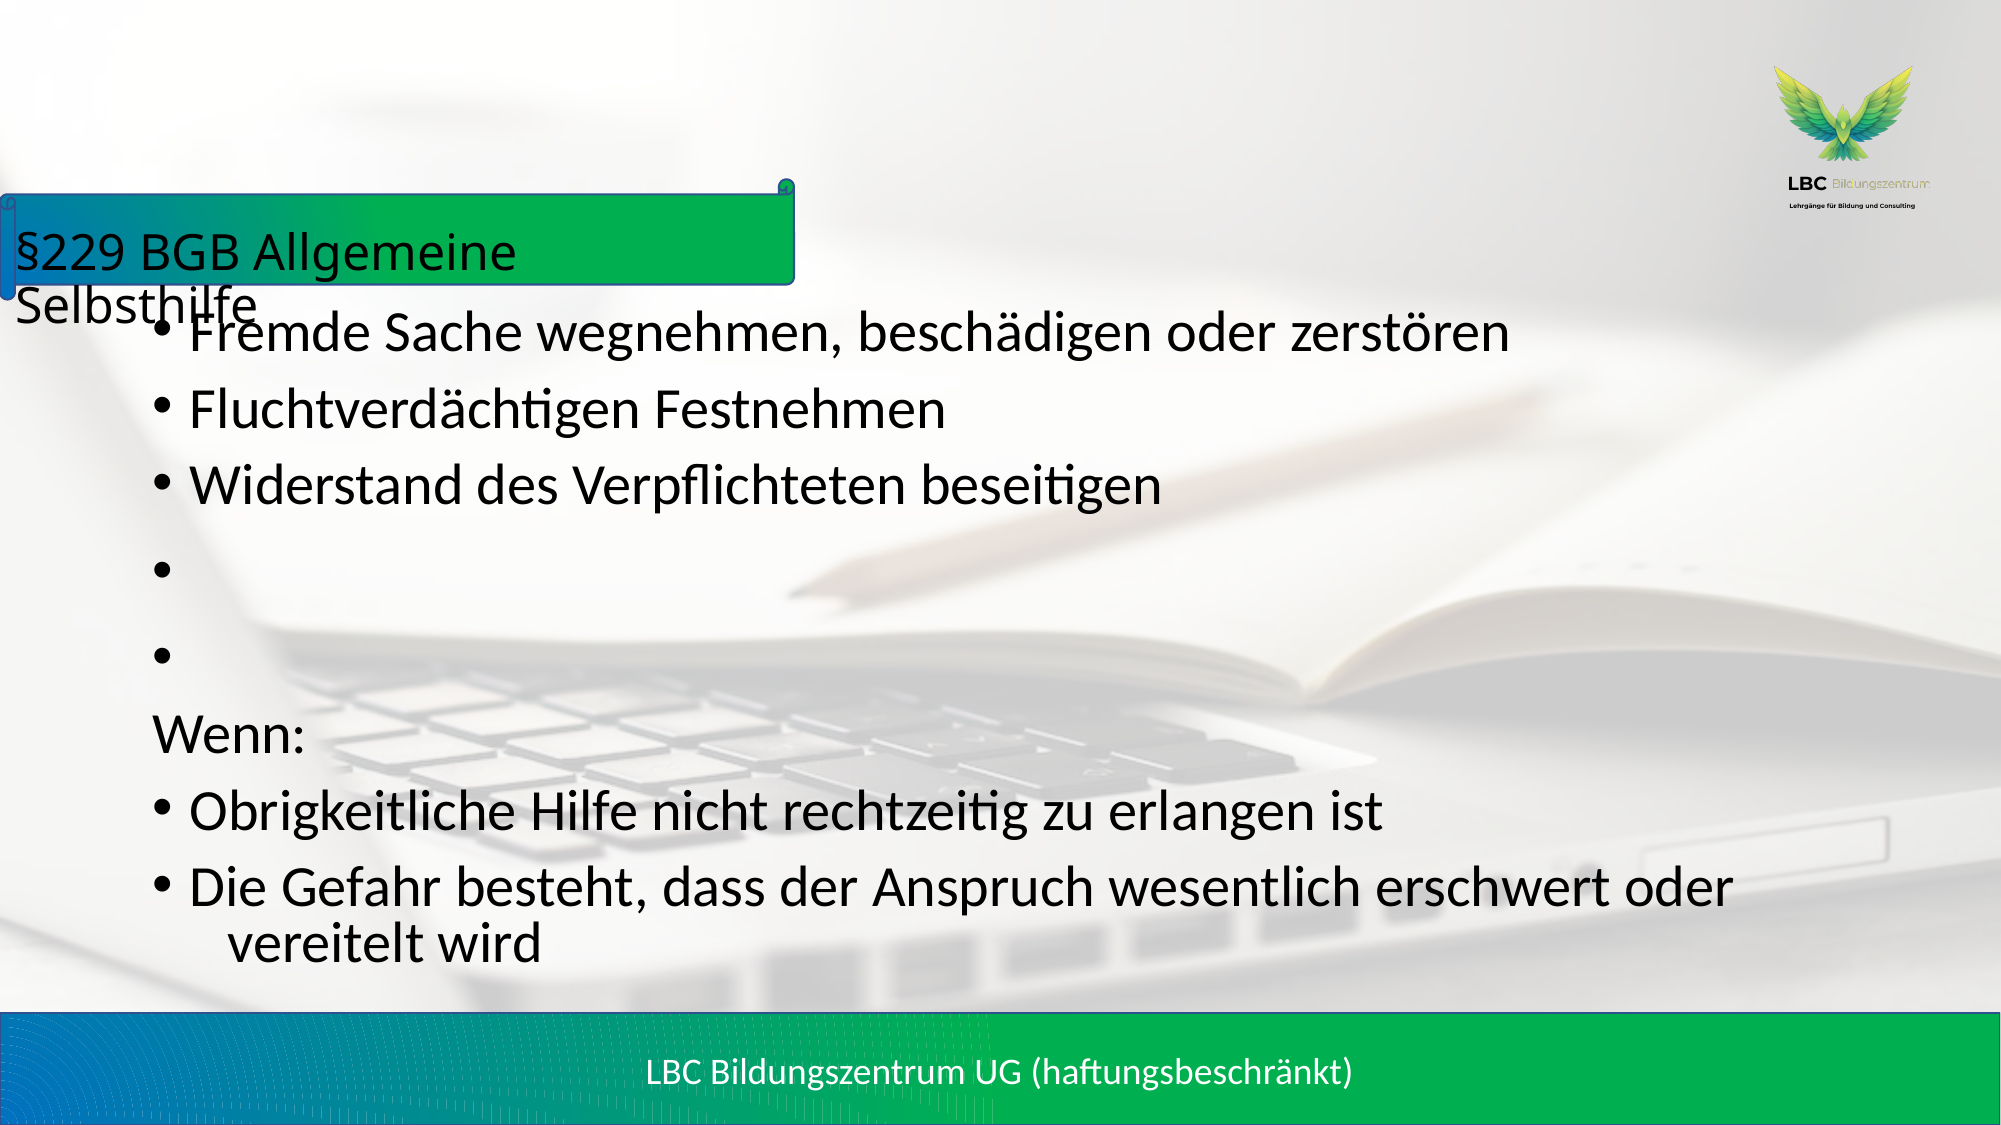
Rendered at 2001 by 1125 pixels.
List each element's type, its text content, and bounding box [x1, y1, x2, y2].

title §229 BGB Allgemeine Selbsthilfe [0, 219, 721, 300]
list Fremde Sache wegnehmen, beschädigen oder zerstören Fluchtverdächtigen Festnehmen Widerstand des Verpflichteten beseitigen Wenn: Obrigkeitliche Hilfe nicht rechtzeitig zu erlangen ist Die Gefahr besteht, dass der Anspruch wesentlich erschwert oder vereitelt wird [137, 299, 1863, 1014]
